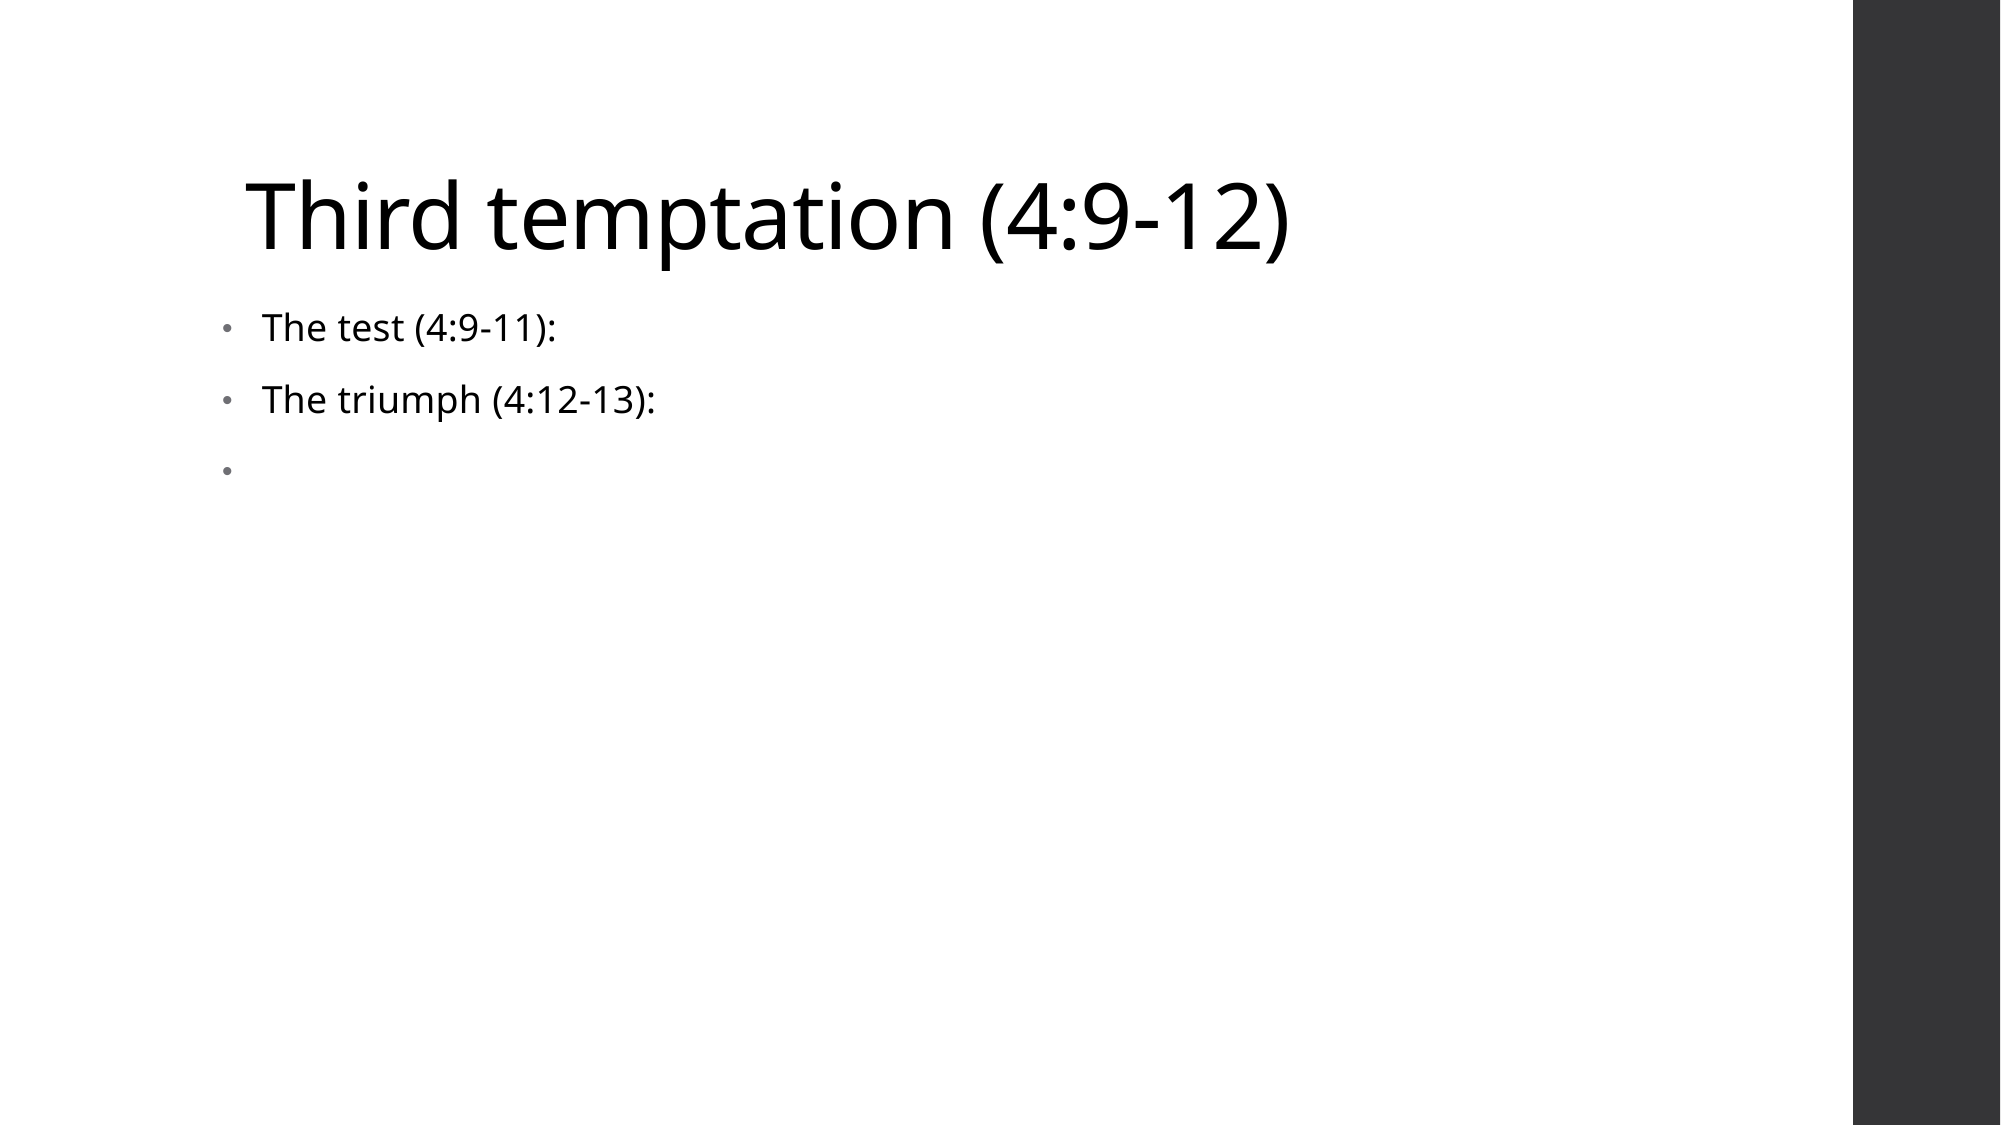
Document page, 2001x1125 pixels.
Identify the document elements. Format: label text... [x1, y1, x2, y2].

title Third temptation (4:9-12) [206, 60, 1797, 278]
list The test (4:9-11): The triumph (4:12-13): [206, 299, 1617, 1014]
